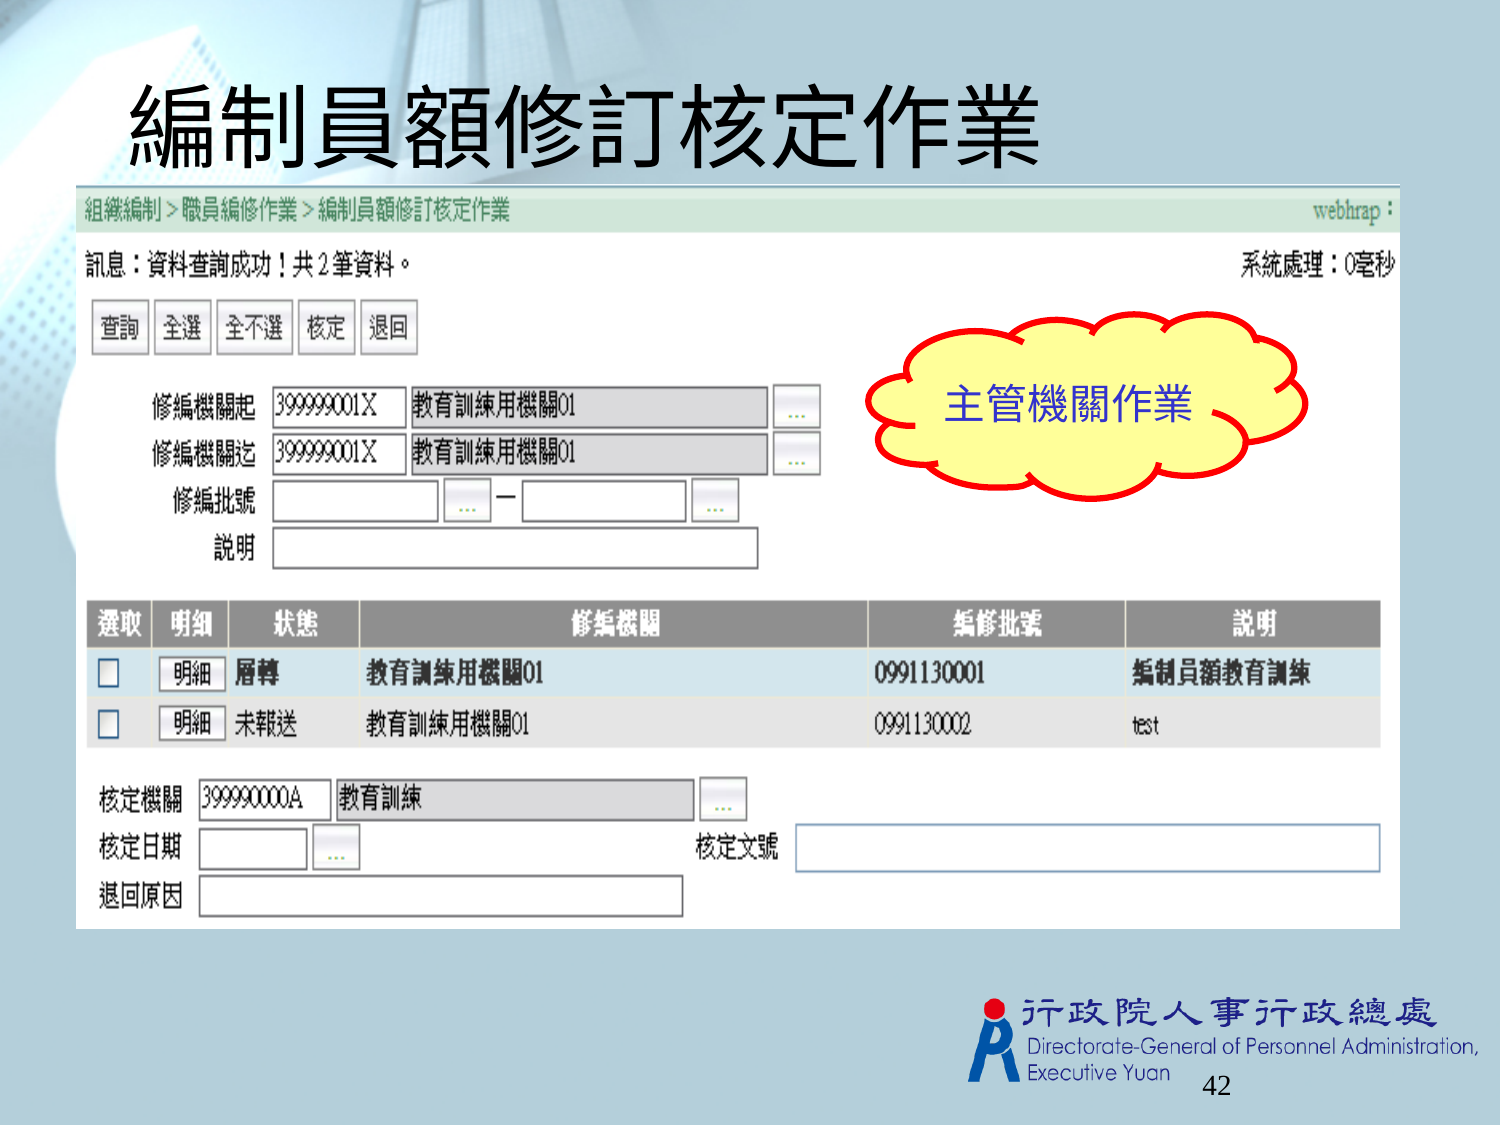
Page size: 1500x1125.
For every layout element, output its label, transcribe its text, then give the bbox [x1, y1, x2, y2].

text_box [1187, 1058, 1500, 1124]
title 編制員額修訂核定作業 [112, 31, 1388, 184]
picture [76, 184, 1400, 929]
text_box 主管機關作業 [868, 314, 1306, 499]
